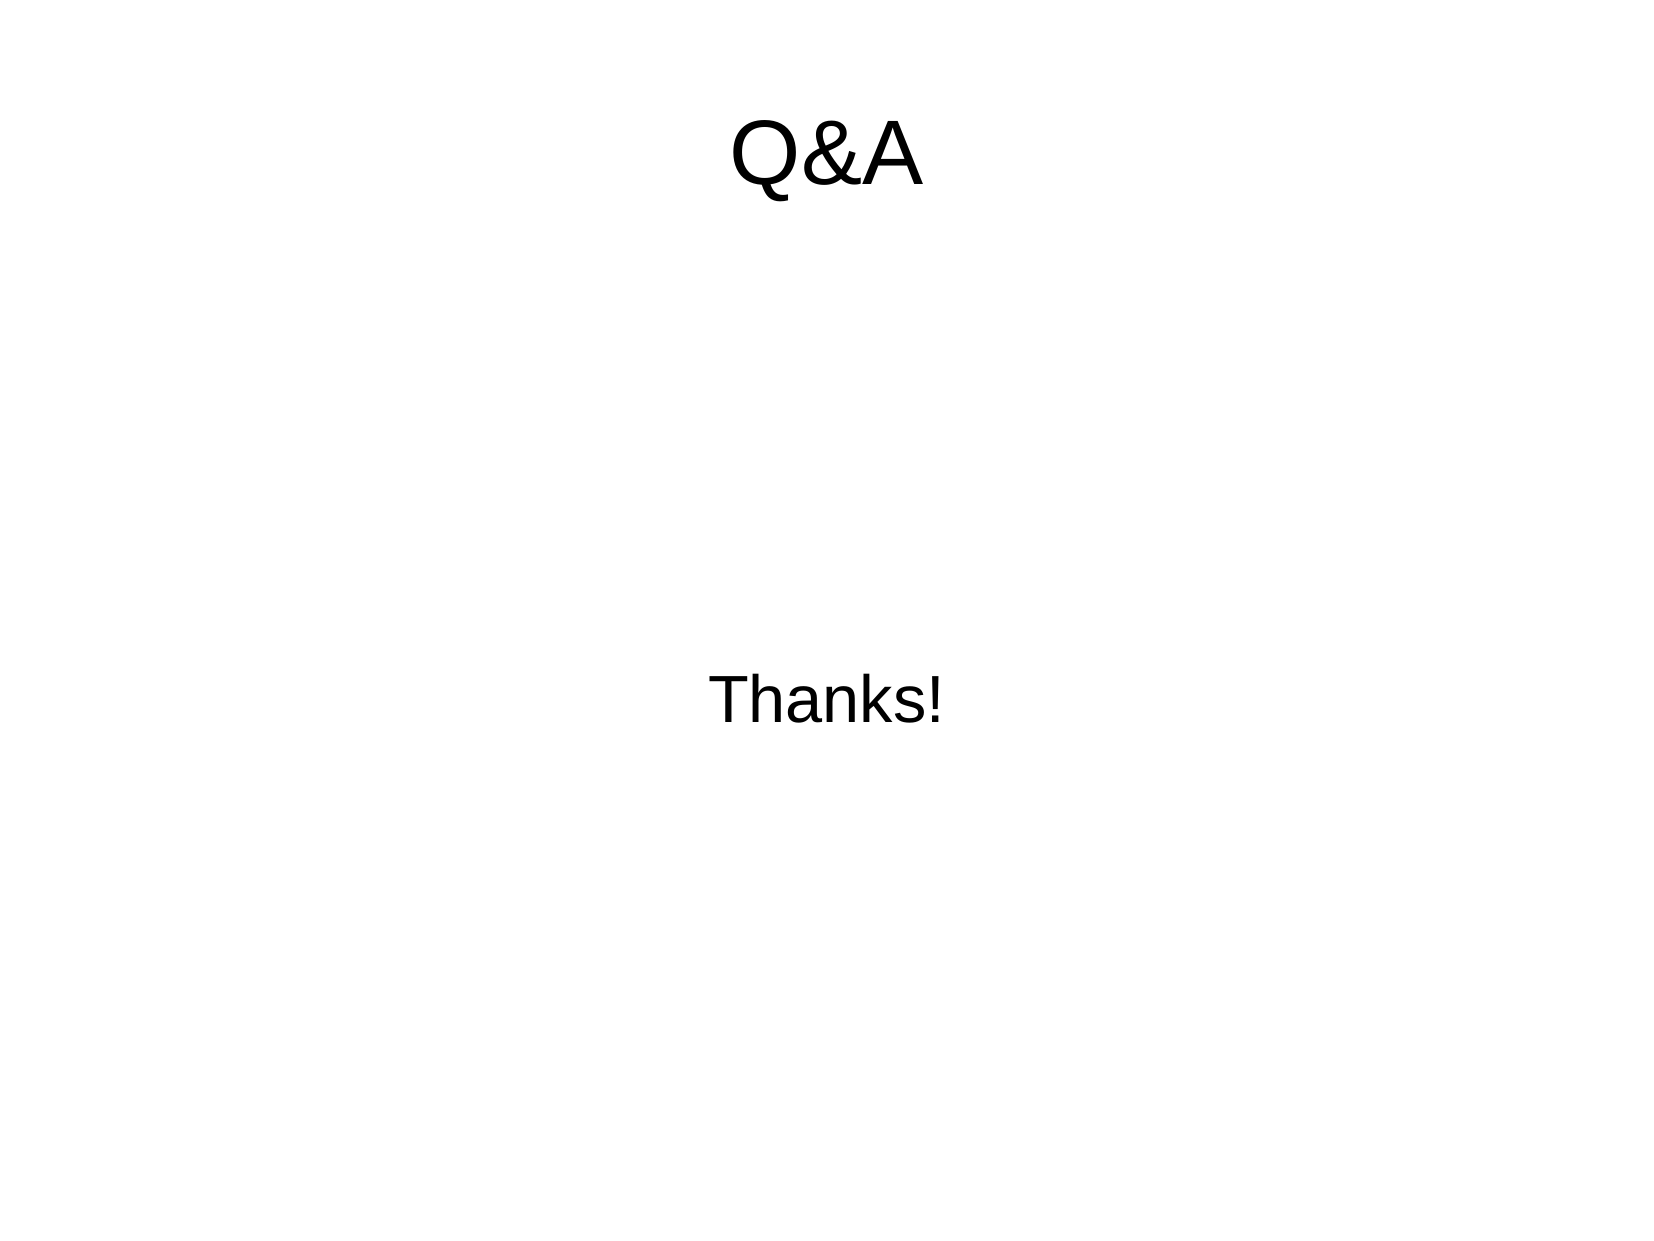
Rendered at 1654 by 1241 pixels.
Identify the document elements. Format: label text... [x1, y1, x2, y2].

title Q&A [82, 49, 1571, 257]
subtitle Thanks! [82, 290, 1571, 1109]
